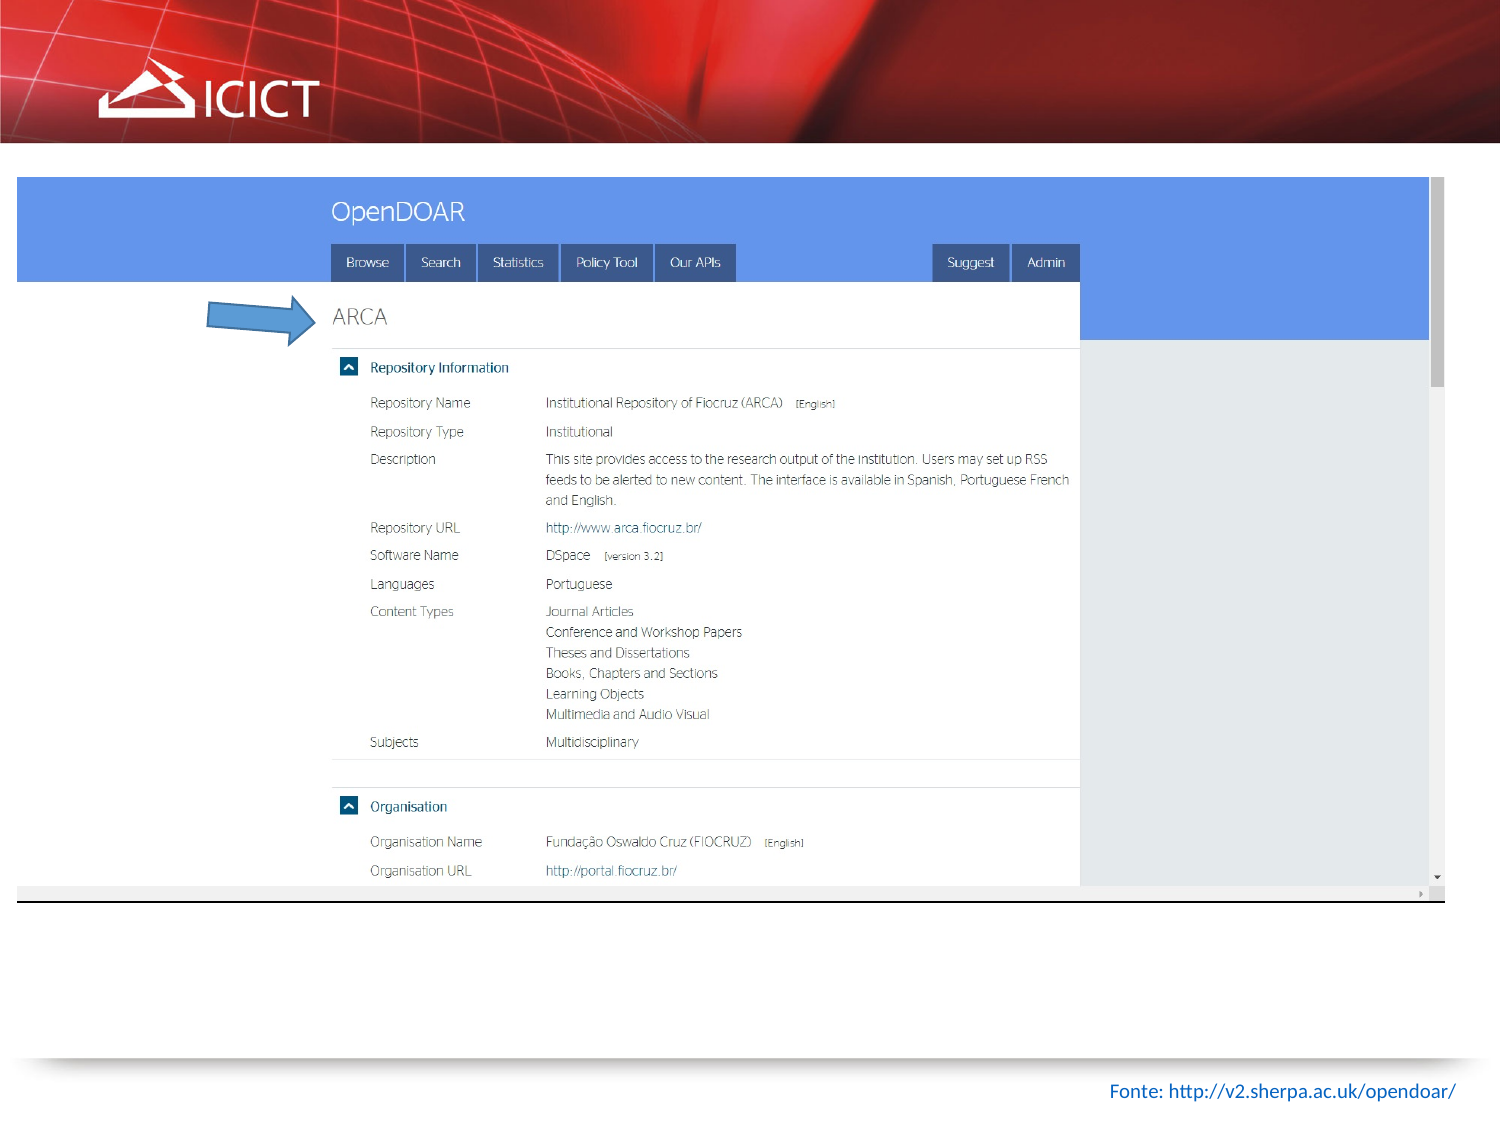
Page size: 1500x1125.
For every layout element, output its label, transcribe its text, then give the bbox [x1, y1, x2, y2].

text_box [207, 297, 315, 345]
picture [0, 0, 1500, 1125]
text_box Fonte: http://v2.sherpa.ac.uk/opendoar/ [1094, 1070, 1472, 1111]
